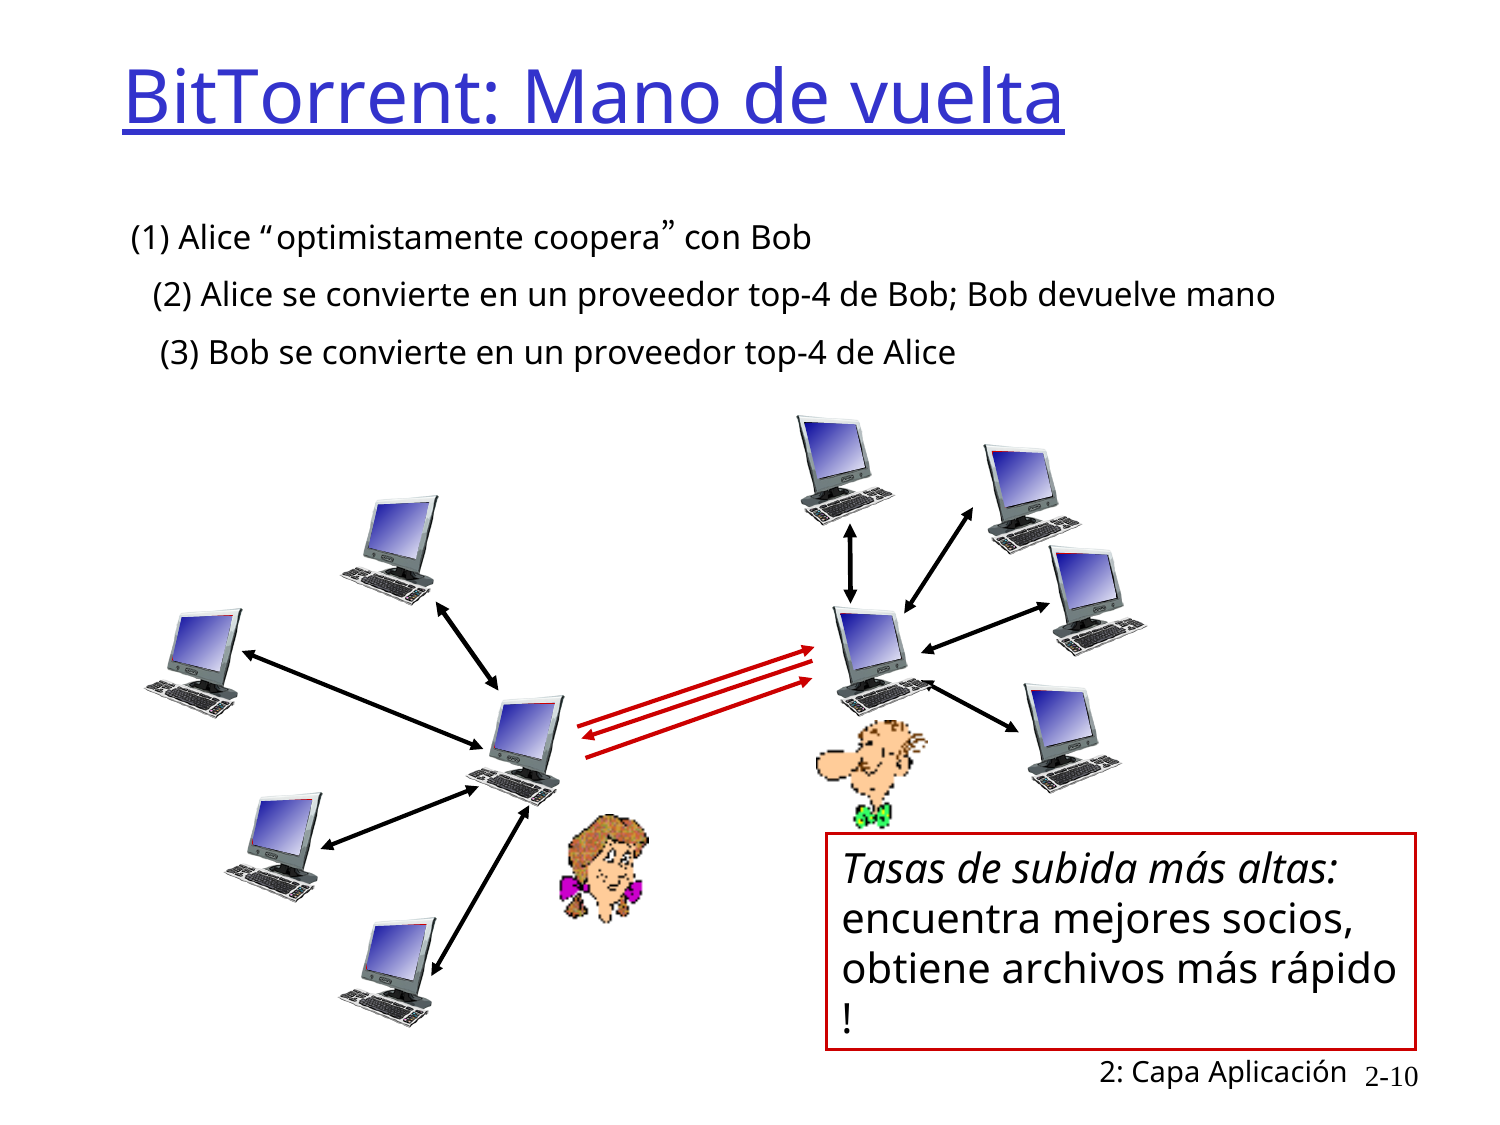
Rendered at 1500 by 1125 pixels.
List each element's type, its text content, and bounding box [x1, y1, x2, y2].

text_box [1031, 690, 1093, 747]
picture [1020, 678, 1146, 802]
title BitTorrent: Mano de vuelta [79, 0, 1355, 188]
text_box [368, 502, 430, 559]
picture [980, 439, 1171, 665]
picture [441, 690, 649, 928]
text_box [991, 450, 1053, 508]
text_box (2) Alice se convierte en un proveedor top-4 de Bob; Bob devuelve mano [152, 272, 1278, 313]
text_box [171, 615, 233, 672]
picture [199, 787, 325, 911]
picture [313, 912, 439, 1036]
text_box [494, 702, 555, 760]
picture [315, 490, 441, 615]
text_box [804, 422, 866, 479]
text_box [1058, 554, 1117, 610]
text_box (3) Bob se convierte en un proveedor top-4 de Alice [160, 331, 958, 372]
text_box Tasas de subida más altas: encuentra mejores socios, obtiene archivos más rápido ! [826, 833, 1416, 1050]
text_box [840, 613, 902, 670]
text_box [365, 923, 427, 981]
picture [816, 601, 955, 834]
picture [793, 410, 919, 534]
text_box [251, 799, 313, 856]
text_box (1) Alice “optimistamente coopera” con Bob [130, 216, 813, 257]
picture [119, 603, 245, 727]
